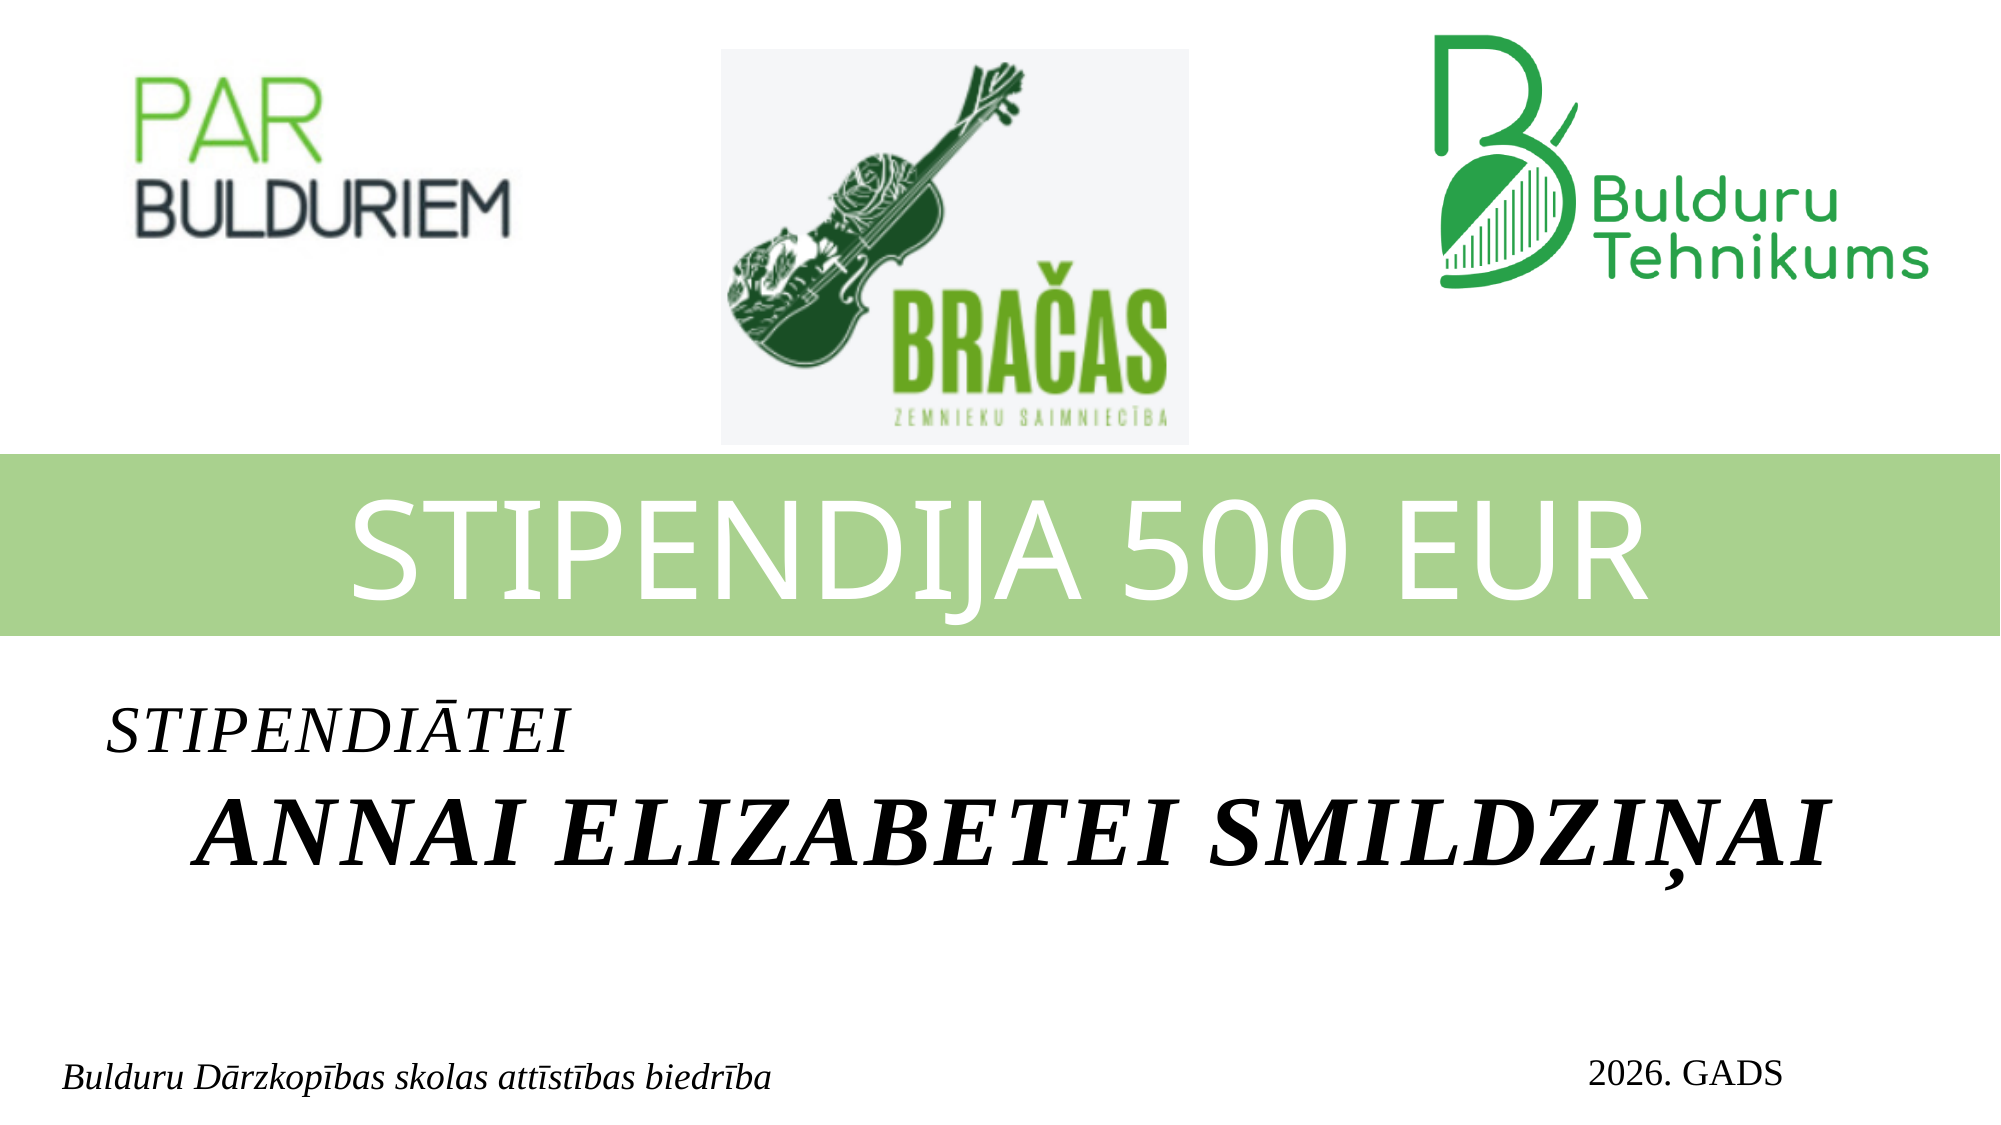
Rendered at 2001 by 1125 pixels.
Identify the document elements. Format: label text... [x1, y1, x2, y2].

picture [0, 0, 678, 367]
picture [721, 49, 1189, 445]
picture [1426, 27, 1937, 318]
text_box 2026. GADS [1573, 1040, 1976, 1102]
text_box STIPENDIJA 500 EUR [0, 454, 2000, 636]
text_box STIPENDIĀTEI ANNAI ELIZABETEI SMILDZIŅAI [0, 678, 1911, 896]
text_box Bulduru Dārzkopības skolas attīstības biedrība [46, 1044, 819, 1106]
